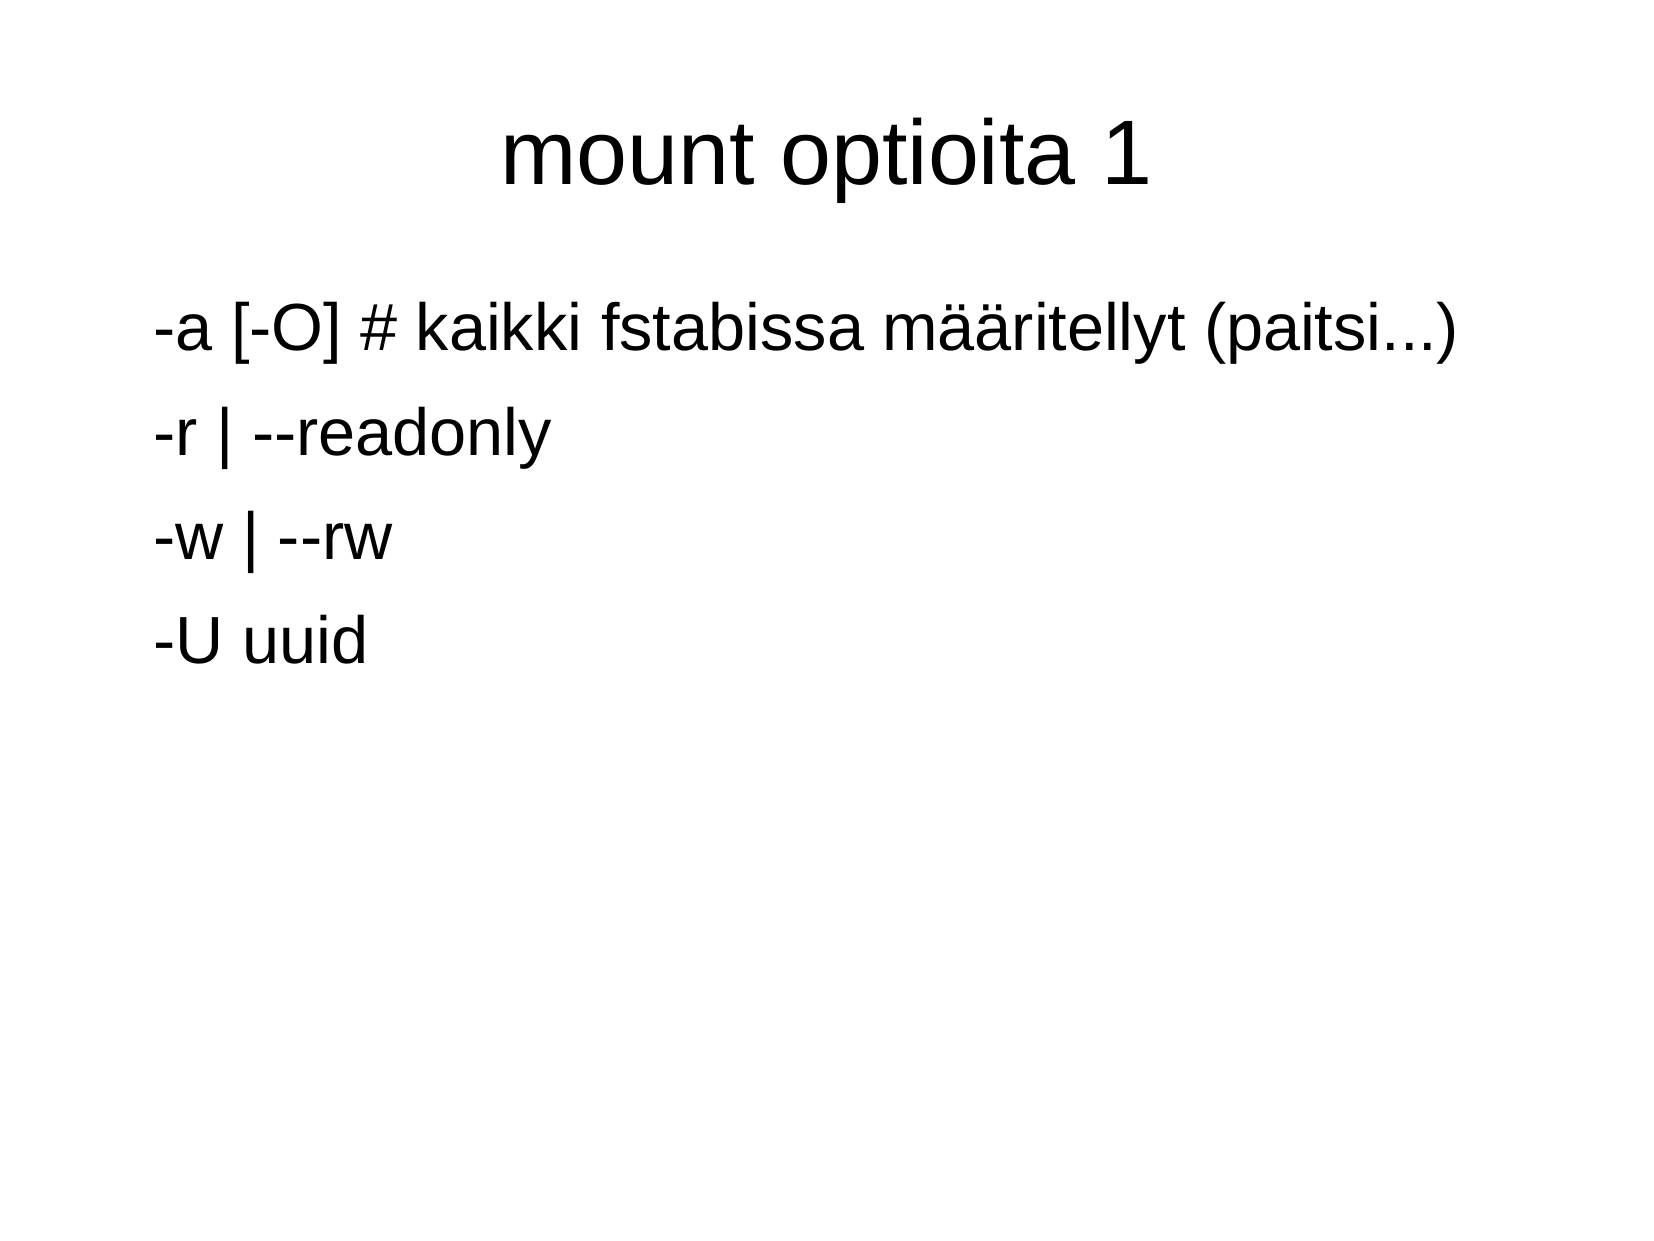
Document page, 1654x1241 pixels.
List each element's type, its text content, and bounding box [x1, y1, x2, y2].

list -a [-O] # kaikki fstabissa määritellyt (paitsi...) -r | --readonly -w | --rw -U uuid [82, 290, 1571, 1010]
title mount optioita 1 [82, 49, 1571, 257]
